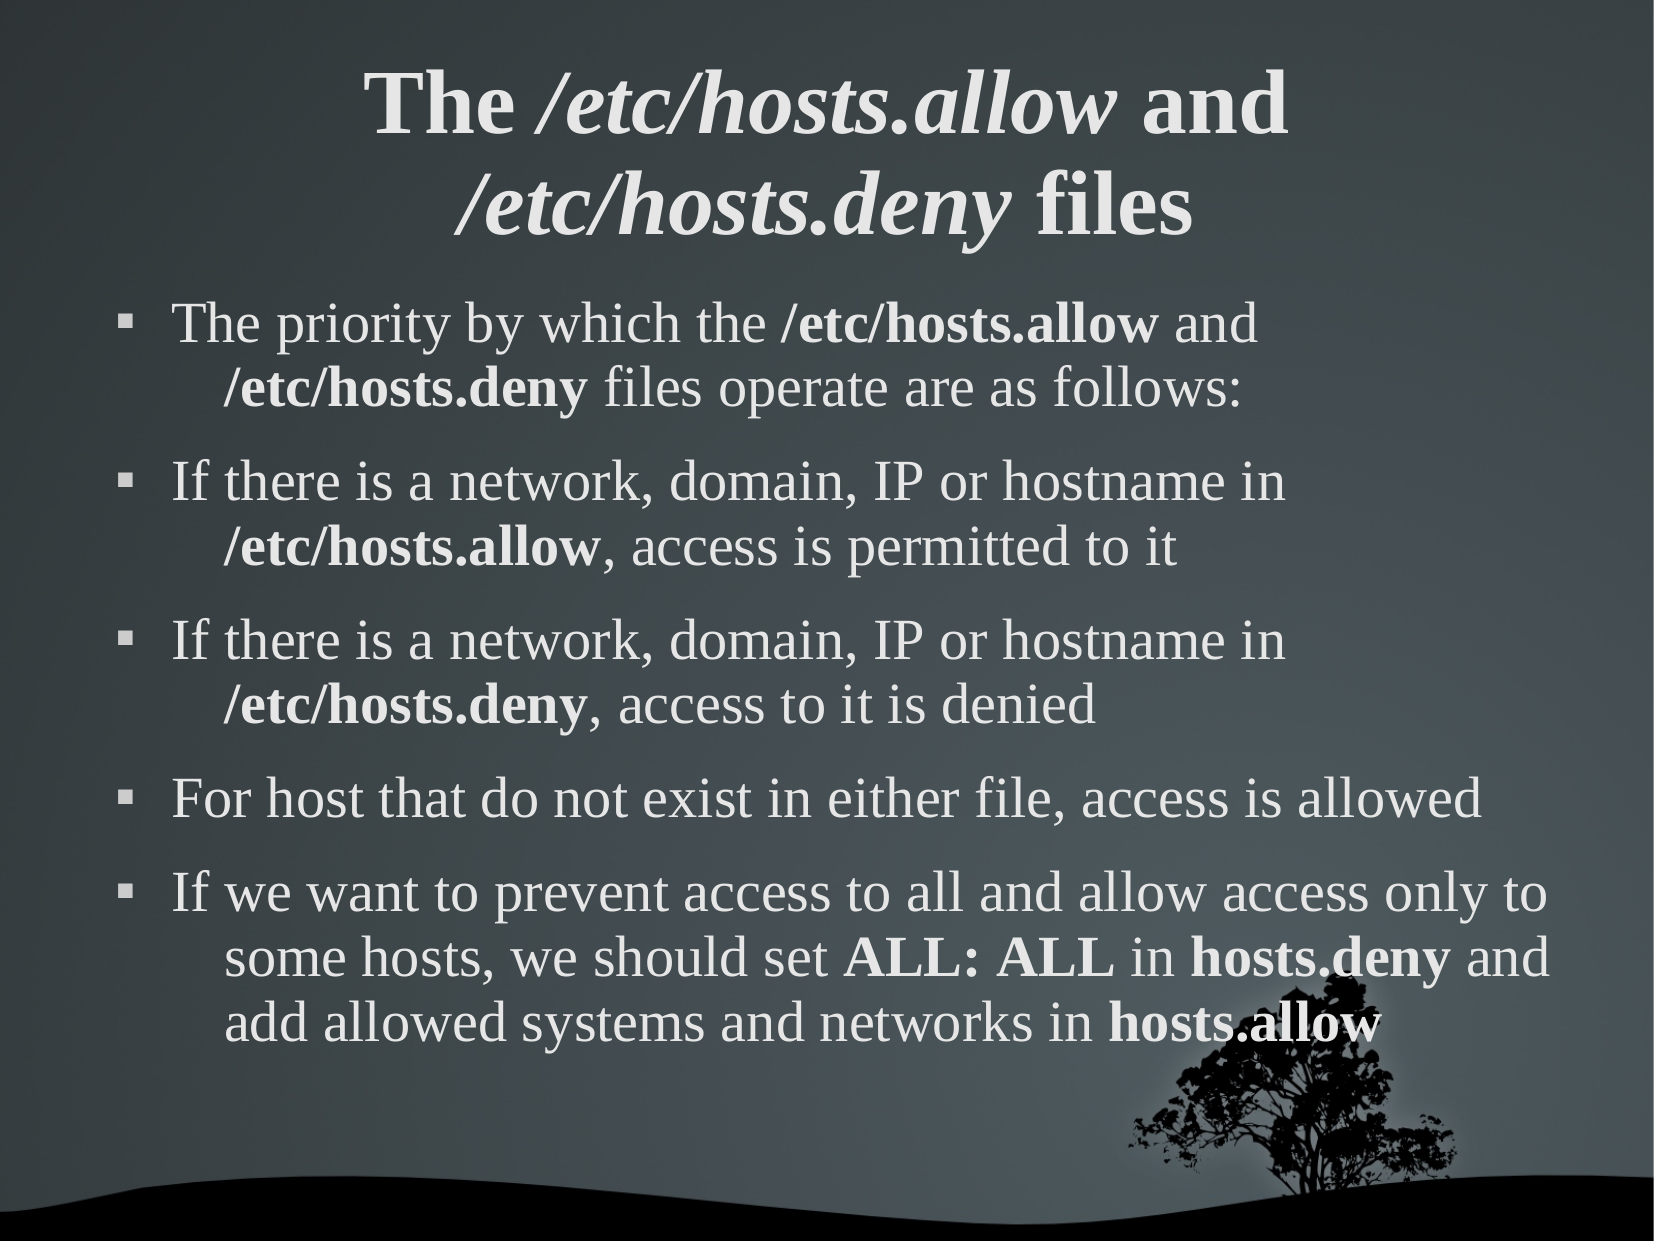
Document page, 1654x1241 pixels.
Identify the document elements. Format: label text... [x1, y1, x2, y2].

picture [0, 0, 1654, 1241]
list The priority by which the /etc/hosts.allow and /etc/hosts.deny files operate are as follows: If there is a network, domain, IP or hostname in /etc/hosts.allow, access is permitted to it If there is a network, domain, IP or hostname in /etc/hosts.deny, access to it is denied For host that do not exist in either file, access is allowed If we want to prevent access to all and allow access only to some hosts, we should set ALL: ALL in hosts.deny and add allowed systems and networks in hosts.allow [82, 290, 1571, 1145]
title The /etc/hosts.allow and /etc/hosts.deny files [82, 33, 1571, 273]
